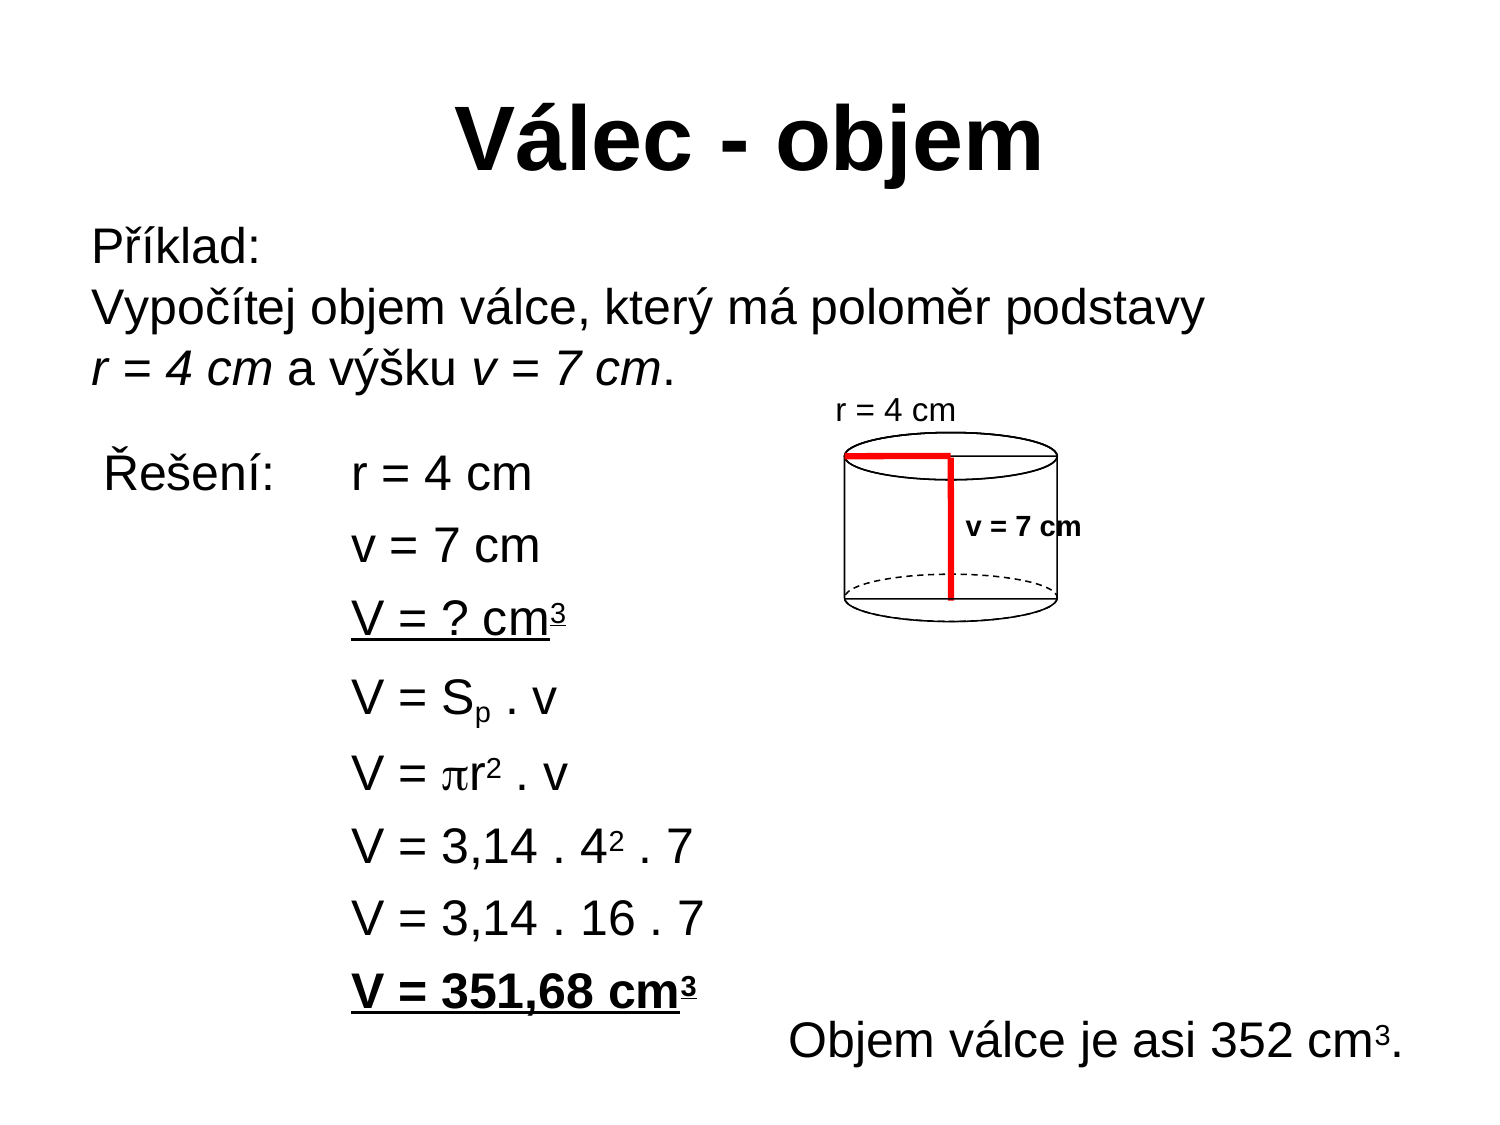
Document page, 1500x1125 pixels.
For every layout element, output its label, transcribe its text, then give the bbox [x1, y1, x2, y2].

text_box Vypočítej objem válce, který má poloměr podstavy r = 4 cm a výšku v = 7 cm. [76, 278, 1390, 409]
text_box r = 4 cm v = 7 cm V = ? cm3 [336, 432, 644, 656]
list Příklad: [76, 220, 290, 278]
text_box V = Sp . v V = r2 . v V = 3,14 . 42 . 7 V = 3,14 . 16 . 7 V = 351,68 cm3 [336, 656, 916, 1083]
text_box Řešení: [88, 444, 302, 516]
text_box v = 7 cm [1058, 503, 1105, 539]
text_box Objem válce je asi 352 cm3. [773, 1011, 1459, 1083]
text_box v = 7 cm [955, 503, 1056, 539]
title Válec - objem [75, 45, 1426, 233]
text_box r = 4 cm [820, 385, 987, 445]
